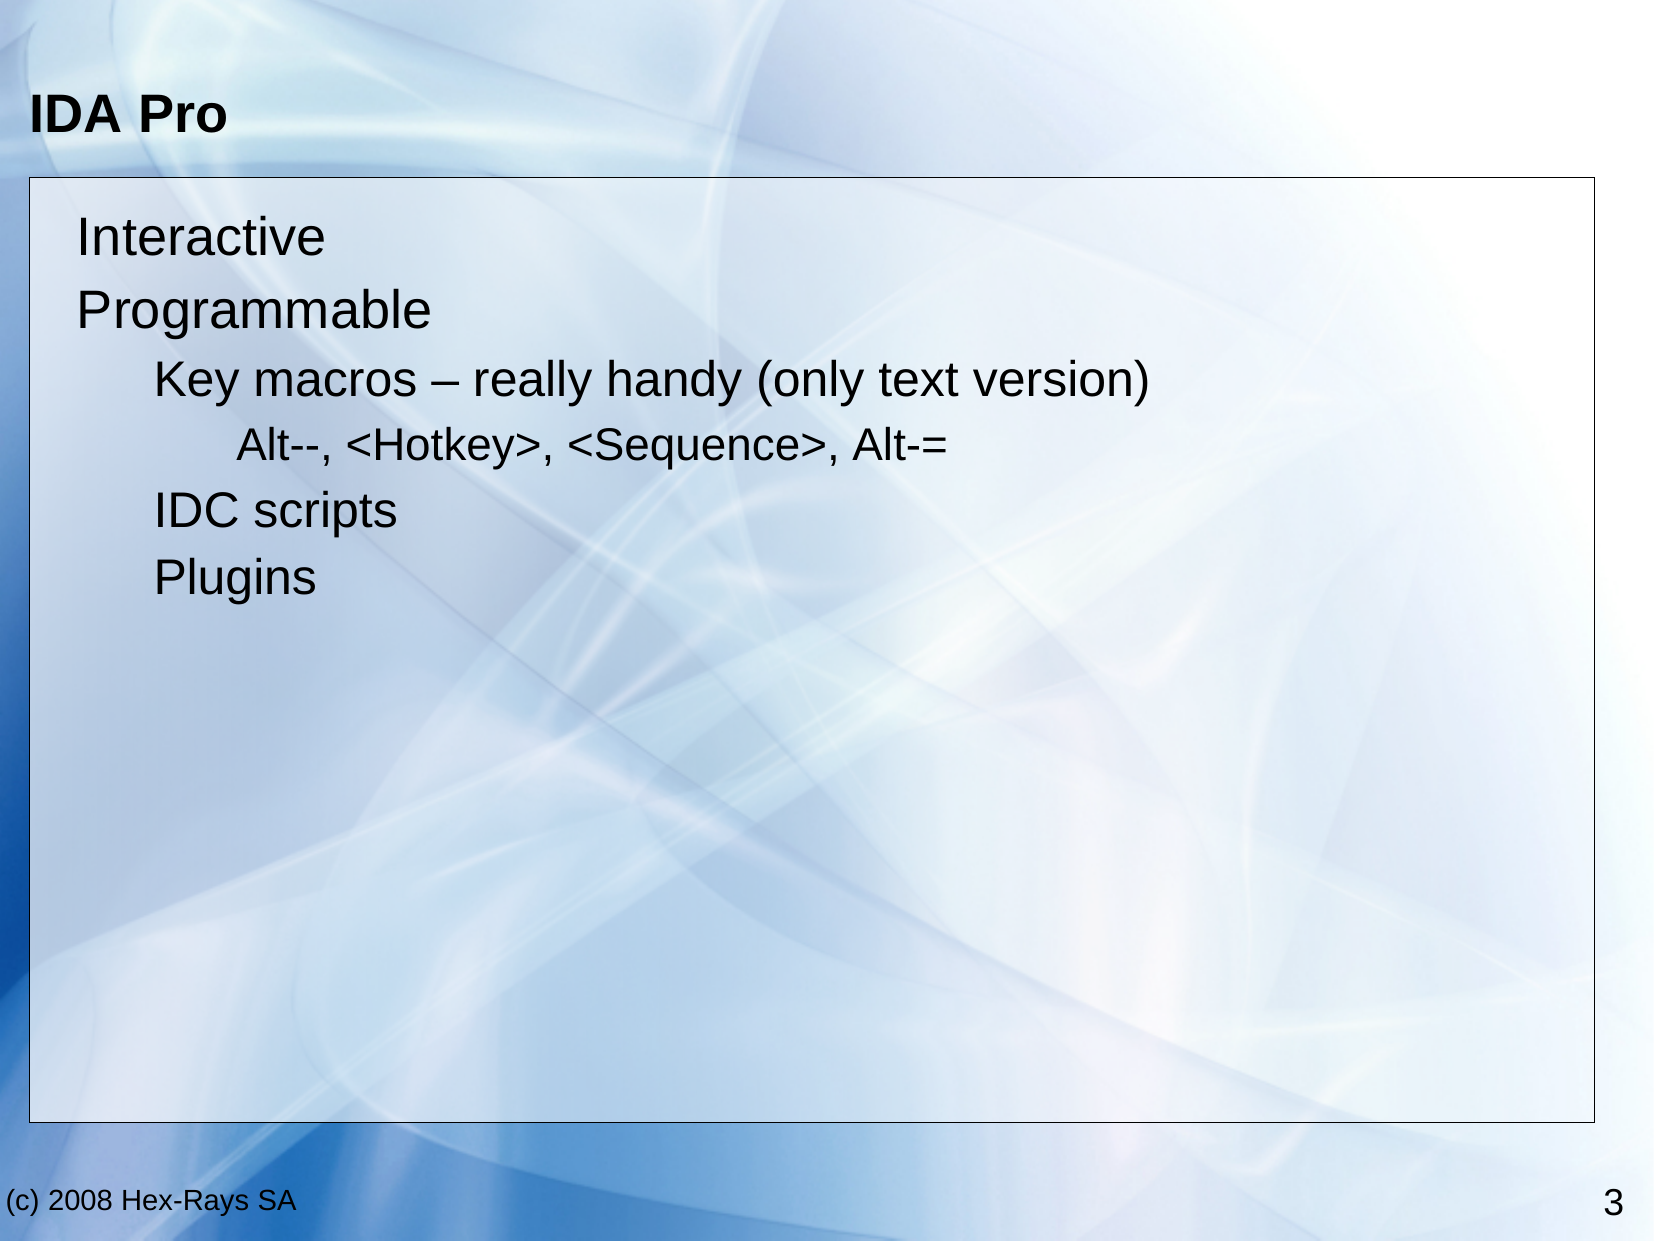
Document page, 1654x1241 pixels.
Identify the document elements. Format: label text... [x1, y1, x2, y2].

title IDA Pro [29, 49, 1506, 178]
list Interactive Programmable Key macros – really handy (only text version) Alt--, <Hotkey>, <Sequence>, Alt-= IDC scripts Plugins [59, 206, 1536, 1123]
picture [0, 0, 1654, 1241]
